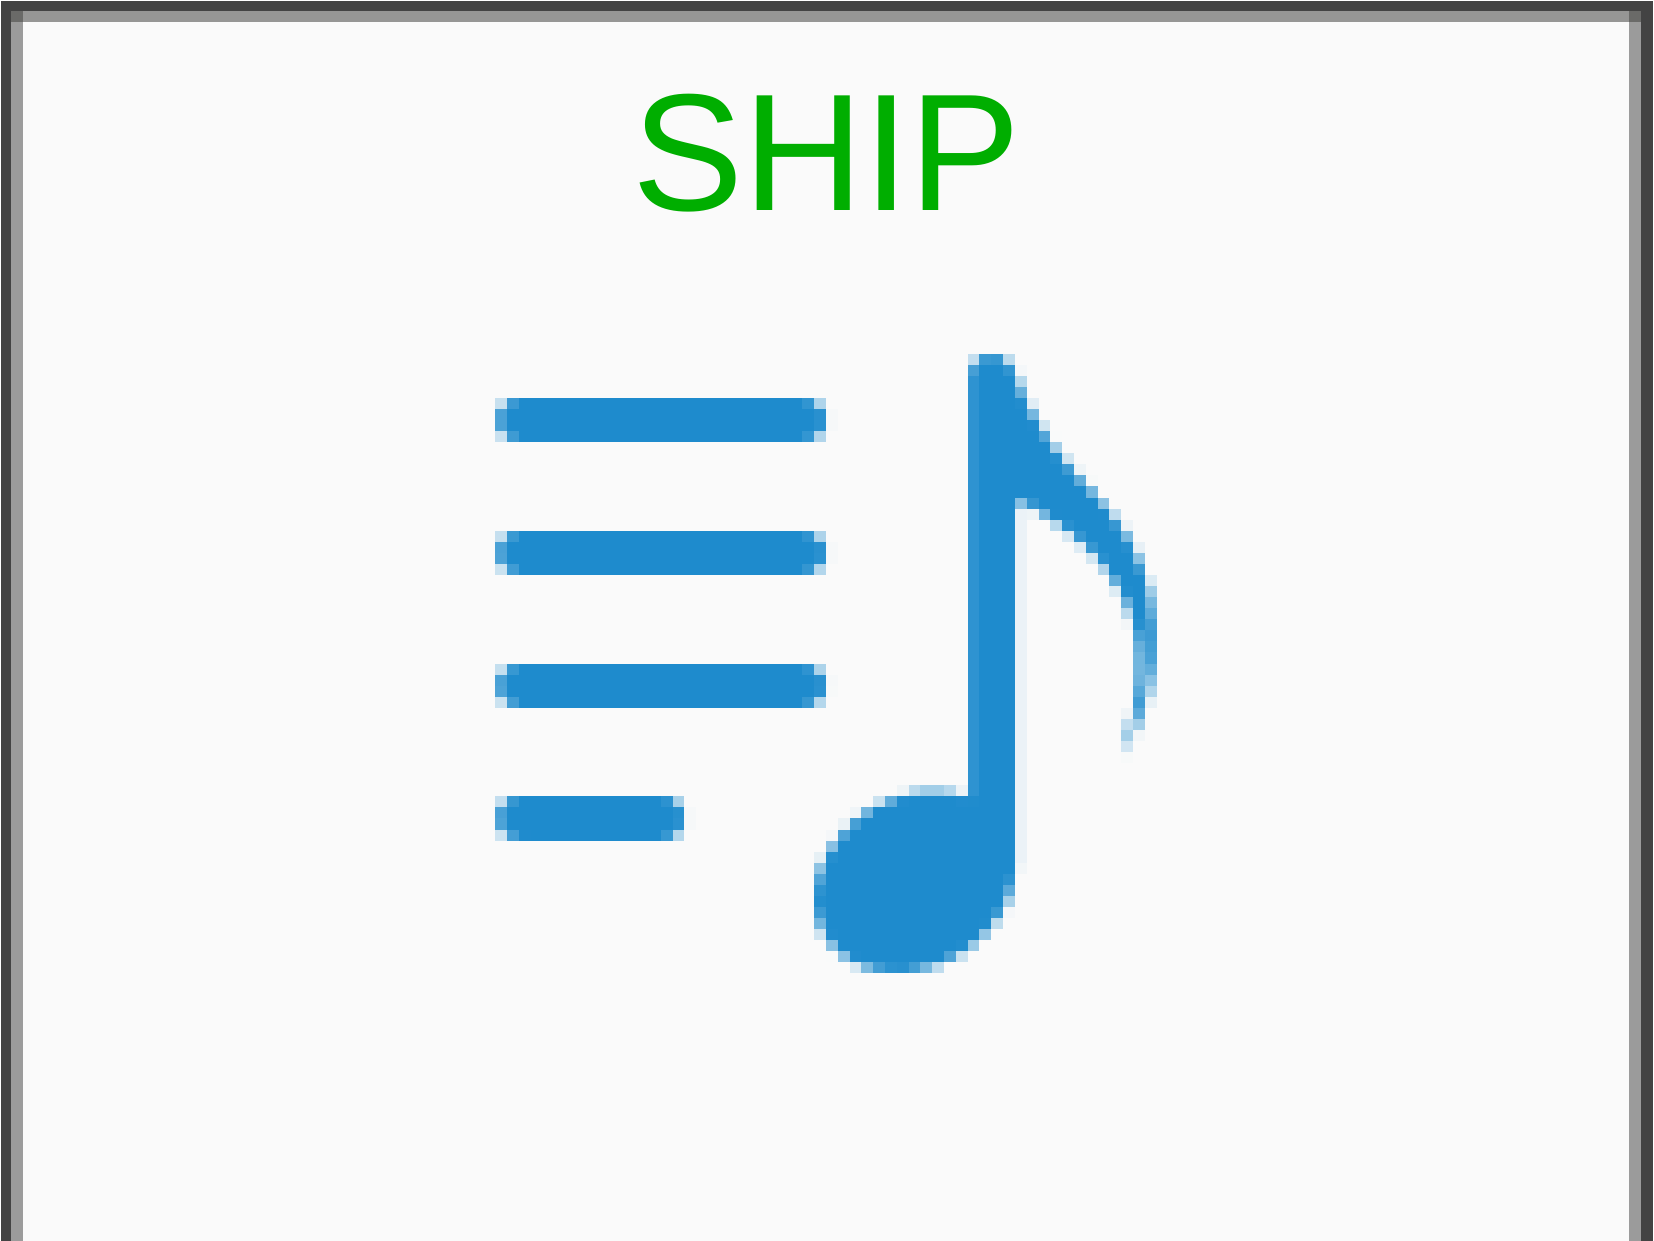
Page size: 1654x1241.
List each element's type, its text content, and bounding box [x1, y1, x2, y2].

text_box [0, 0, 1654, 1241]
title SHIP [82, 56, 1571, 250]
